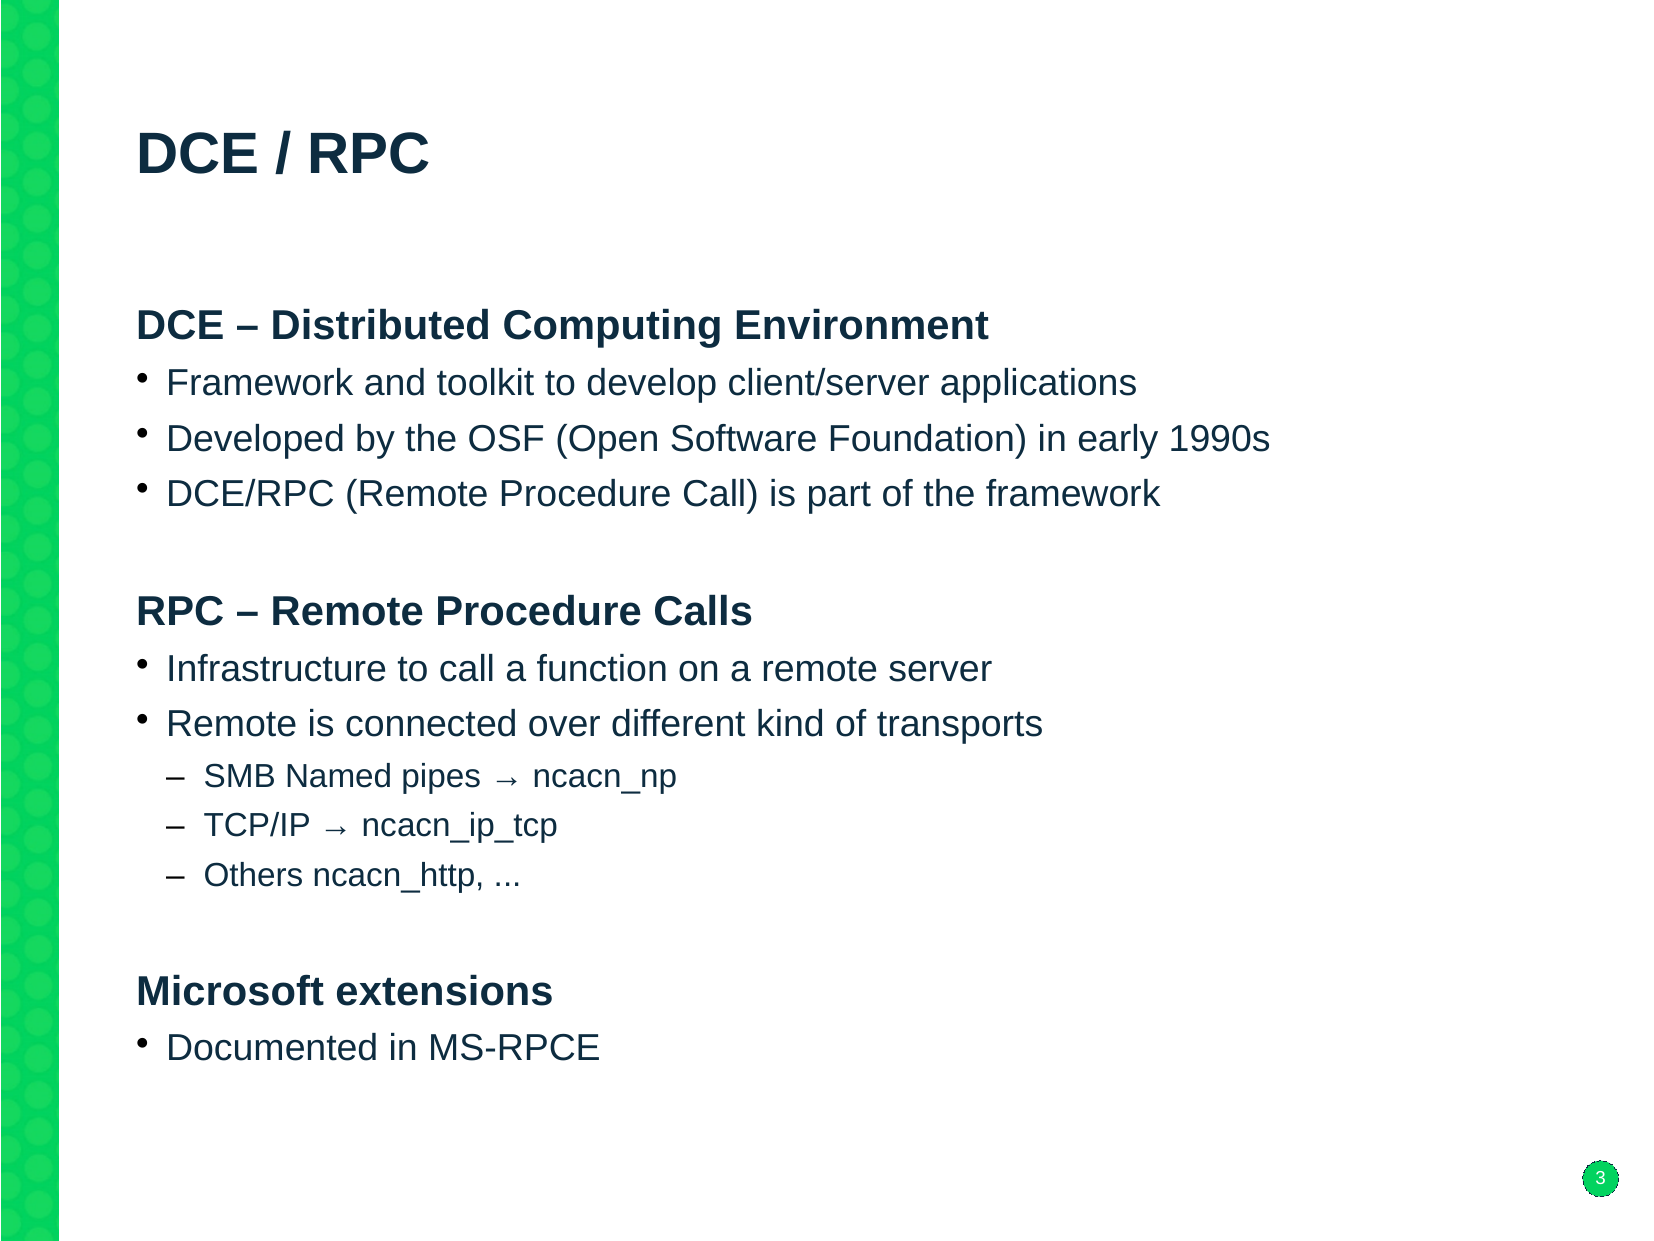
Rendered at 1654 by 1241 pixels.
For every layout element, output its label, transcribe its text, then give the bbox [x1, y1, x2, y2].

list DCE – Distributed Computing Environment Framework and toolkit to develop client/server applications Developed by the OSF (Open Software Foundation) in early 1990s DCE/RPC (Remote Procedure Call) is part of the framework RPC – Remote Procedure Calls Infrastructure to call a function on a remote server Remote is connected over different kind of transports SMB Named pipes → ncacn_np TCP/IP → ncacn_ip_tcp Others ncacn_http, ... Microsoft extensions Documented in MS-RPCE [121, 290, 1531, 1100]
picture [1, 0, 59, 1241]
title DCE / RPC [121, 49, 1531, 257]
